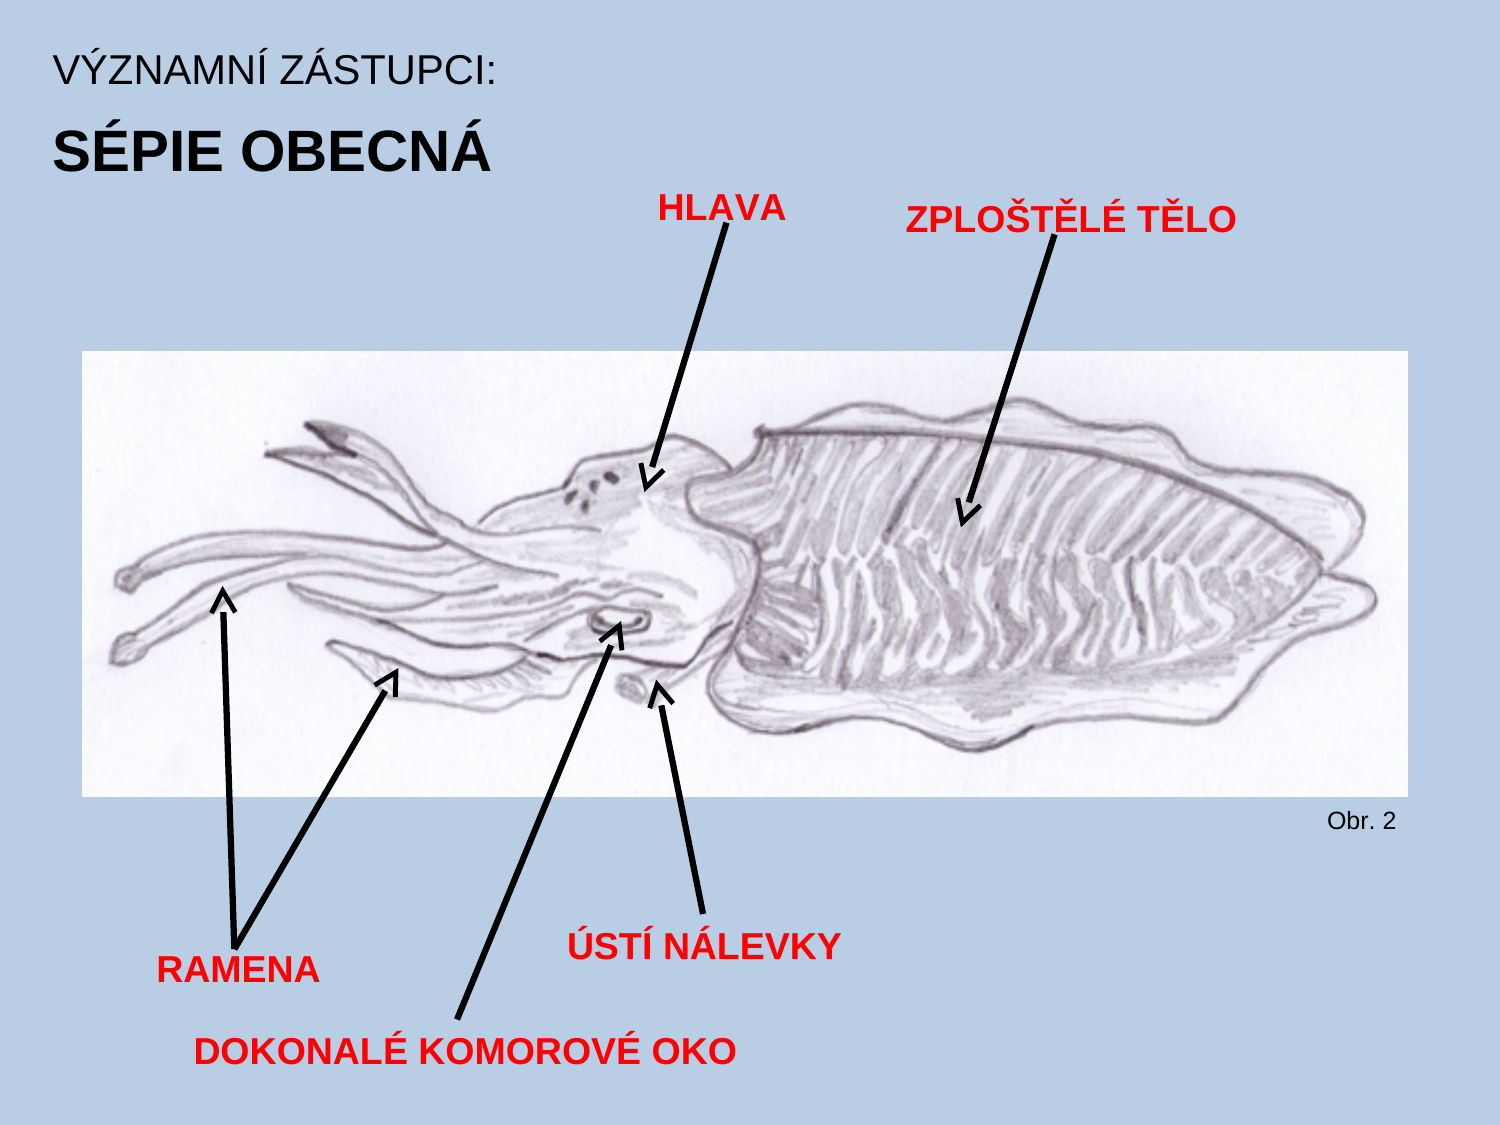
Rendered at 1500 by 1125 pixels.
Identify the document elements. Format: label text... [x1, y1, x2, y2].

text_box ZPLOŠTĚLÉ TĚLO [880, 187, 1253, 248]
picture [82, 351, 1408, 797]
text_box ÚSTÍ NÁLEVKY [552, 913, 858, 975]
text_box HLAVA [642, 175, 802, 237]
text_box DOKONALÉ KOMOROVÉ OKO [178, 1019, 753, 1080]
text_box RAMENA [141, 937, 336, 998]
text_box VÝZNAMNÍ ZÁSTUPCI: [37, 35, 513, 101]
text_box SÉPIE OBECNÁ [38, 105, 508, 191]
text_box Obr. 2 [1312, 796, 1412, 843]
